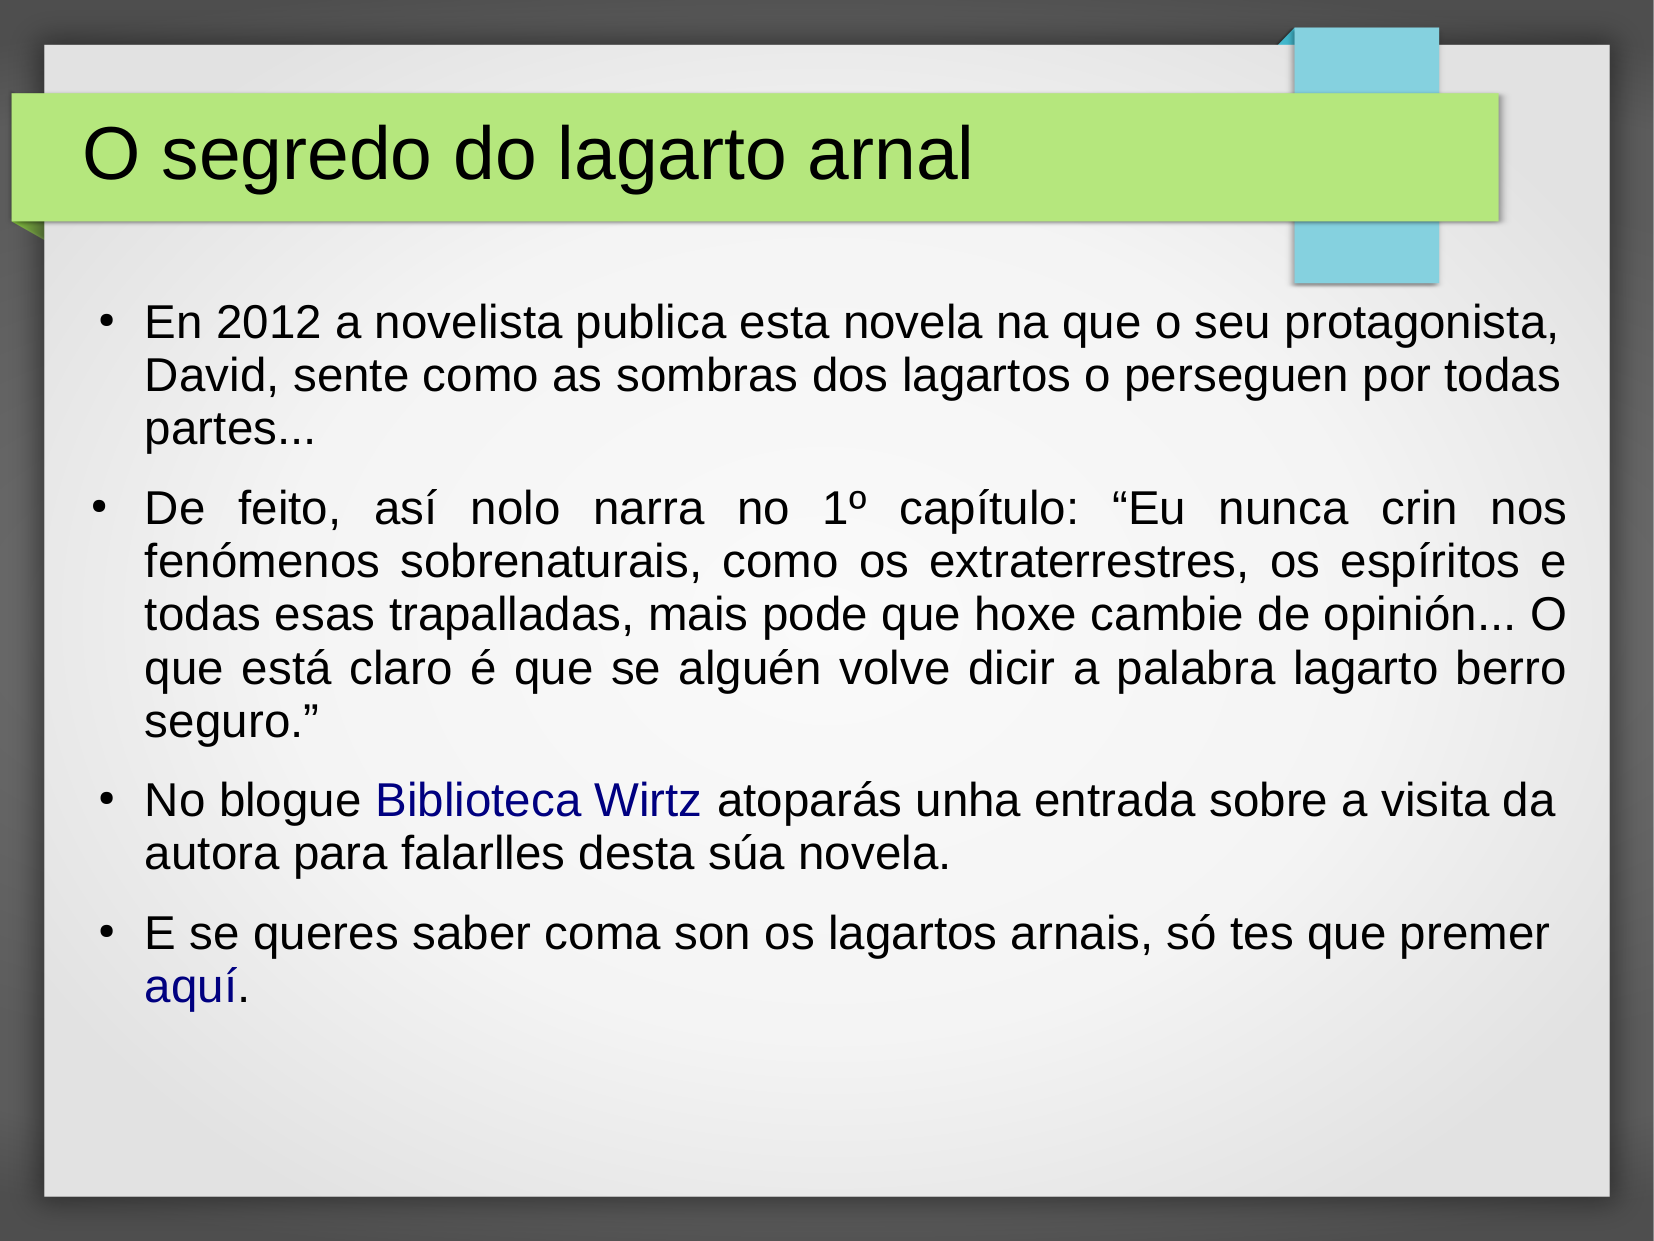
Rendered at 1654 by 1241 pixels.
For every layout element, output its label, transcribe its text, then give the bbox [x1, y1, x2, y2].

title O segredo do lagarto arnal [82, 94, 1264, 213]
picture [0, 0, 1654, 1241]
list En 2012 a novelista publica esta novela na que o seu protagonista, David, sente como as sombras dos lagartos o perseguen por todas partes... De feito, así nolo narra no 1º capítulo: “Eu nunca crin nos fenómenos sobrenaturais, como os extraterrestres, os espíritos e todas esas trapalladas, mais pode que hoxe cambie de opinión... O que está claro é que se alguén volve dicir a palabra lagarto berro seguro.” No blogue Biblioteca Wirtz atoparás unha entrada sobre a visita da autora para falarlles desta súa novela. E se queres saber coma son os lagartos arnais, só tes que premer aquí. [82, 295, 1571, 1015]
